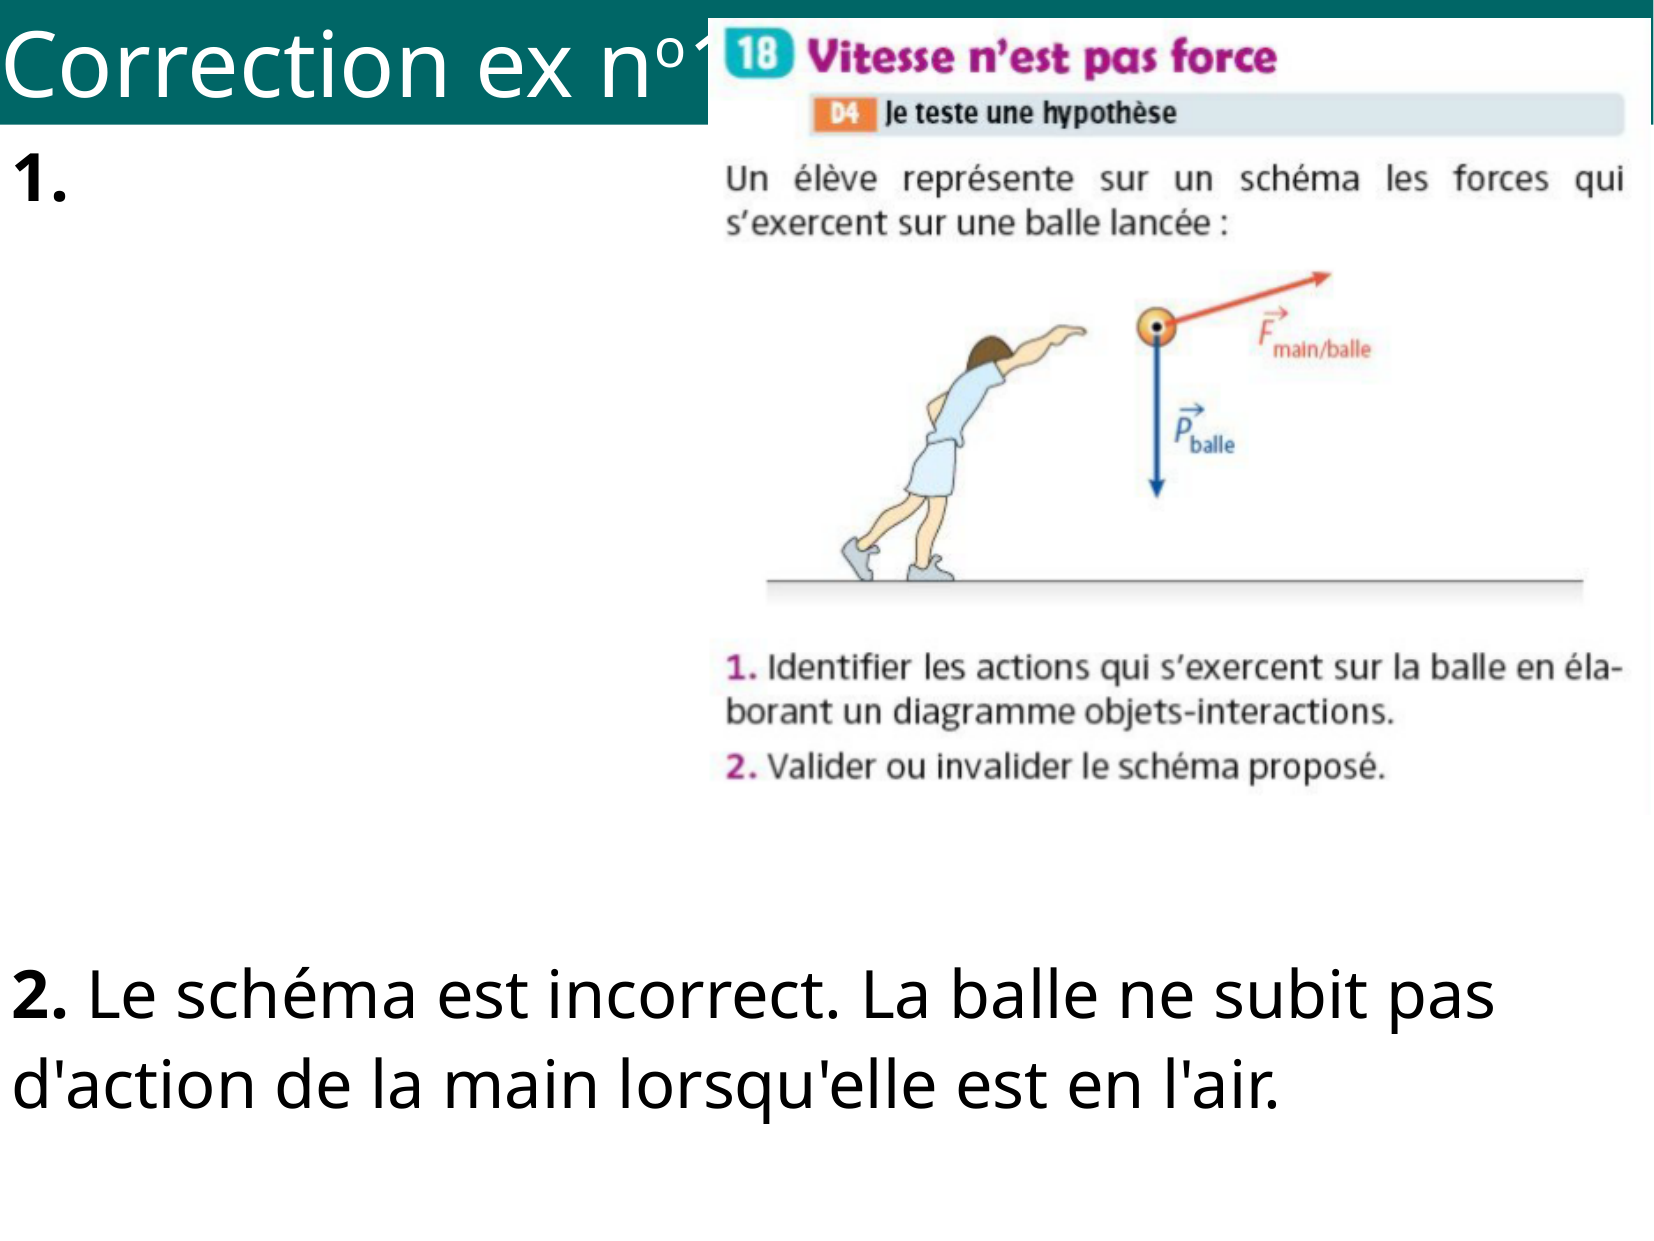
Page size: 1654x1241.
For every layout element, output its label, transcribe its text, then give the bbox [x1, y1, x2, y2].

title Correction ex no18 [0, 8, 1654, 116]
subtitle 1. 2. Le schéma est incorrect. La balle ne subit pas d'action de la main lorsqu'elle est en l'air. [11, 129, 1642, 1229]
picture [708, 18, 1651, 815]
